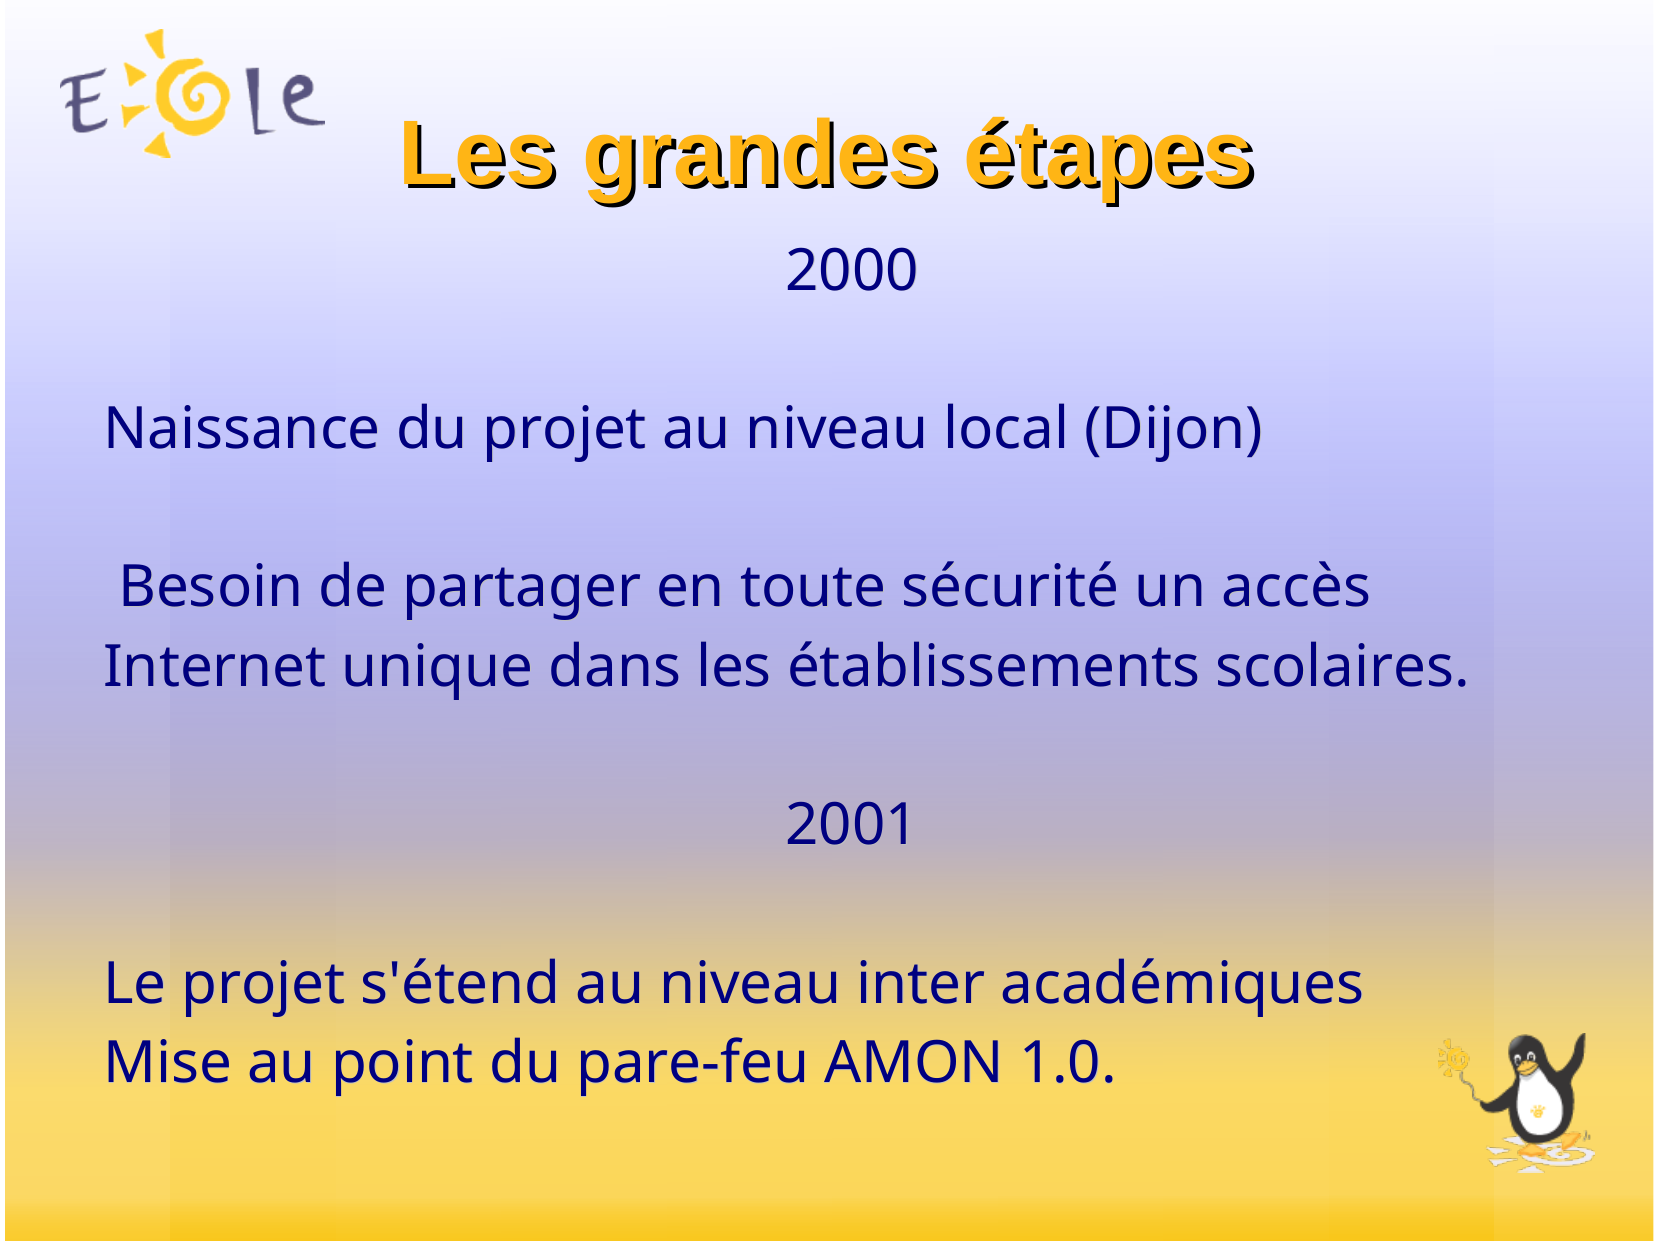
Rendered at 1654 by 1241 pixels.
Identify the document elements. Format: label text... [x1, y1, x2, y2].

text_box 2000 Naissance du projet au niveau local (Dijon) Besoin de partager en toute sécurité un accès Internet unique dans les établissements scolaires. 2001 Le projet s'étend au niveau inter académiques Mise au point du pare-feu AMON 1.0. [88, 136, 1616, 1100]
picture [5, 0, 1654, 1241]
title Les grandes étapes [82, 49, 1571, 257]
